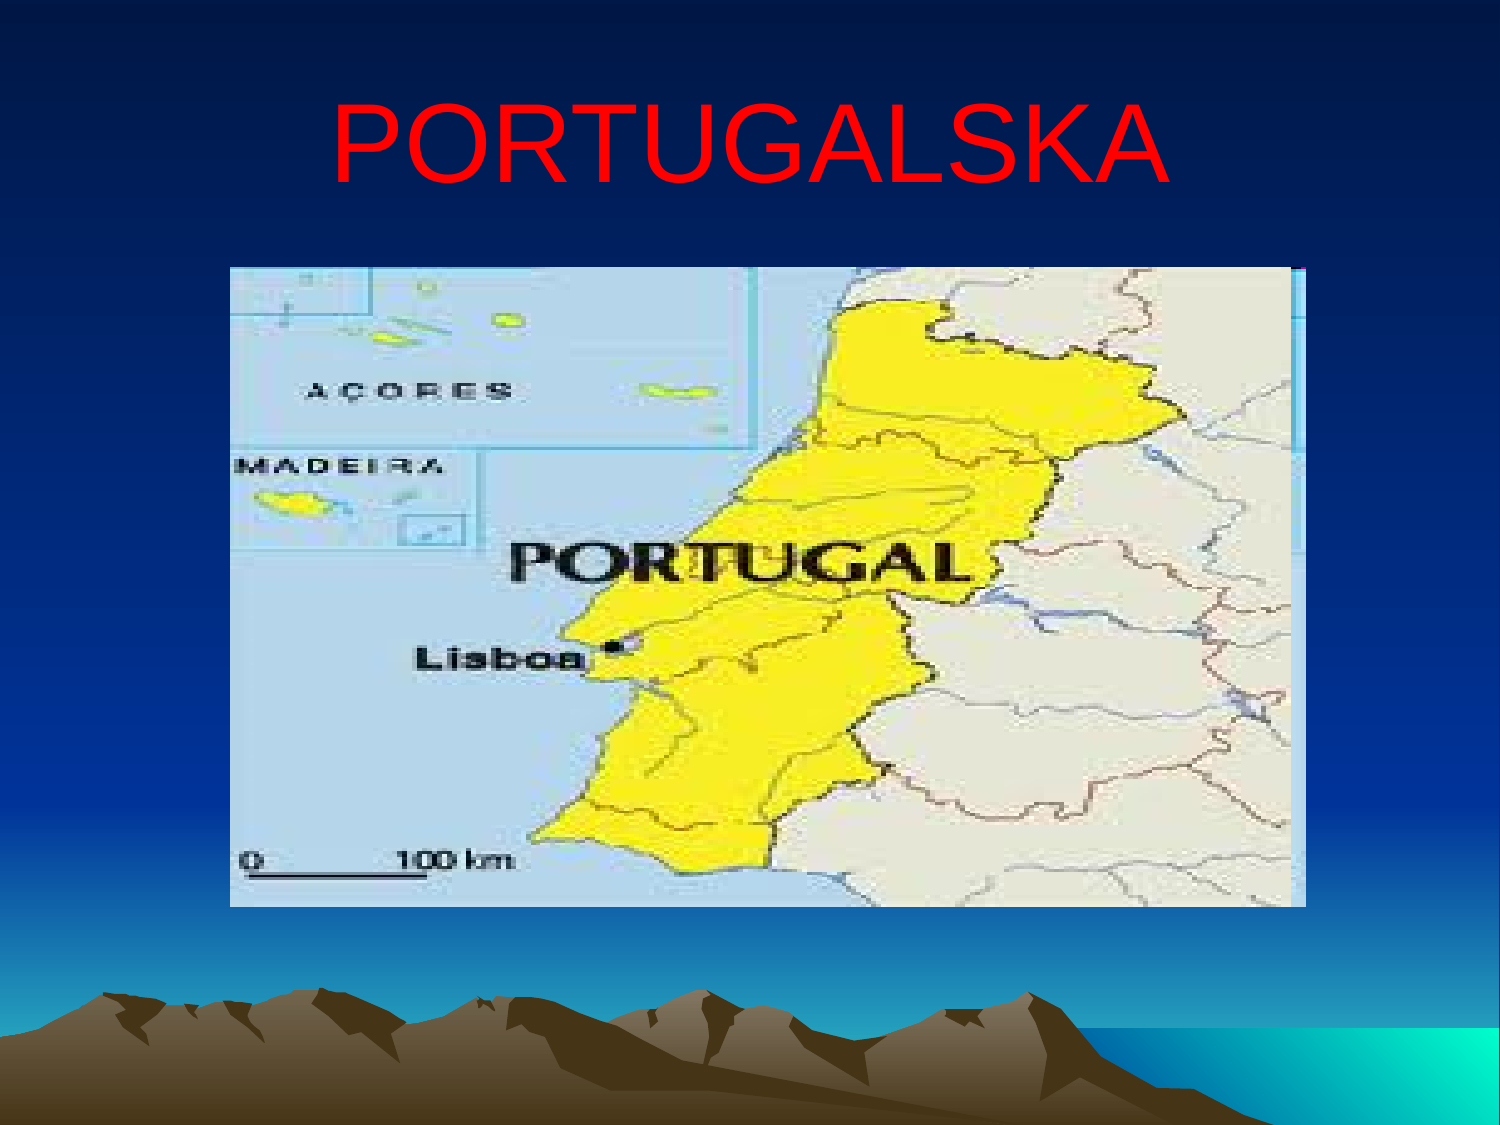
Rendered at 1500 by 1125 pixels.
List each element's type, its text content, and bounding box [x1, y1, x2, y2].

picture [230, 267, 1306, 907]
title PORTUGALSKA [75, 42, 1425, 232]
